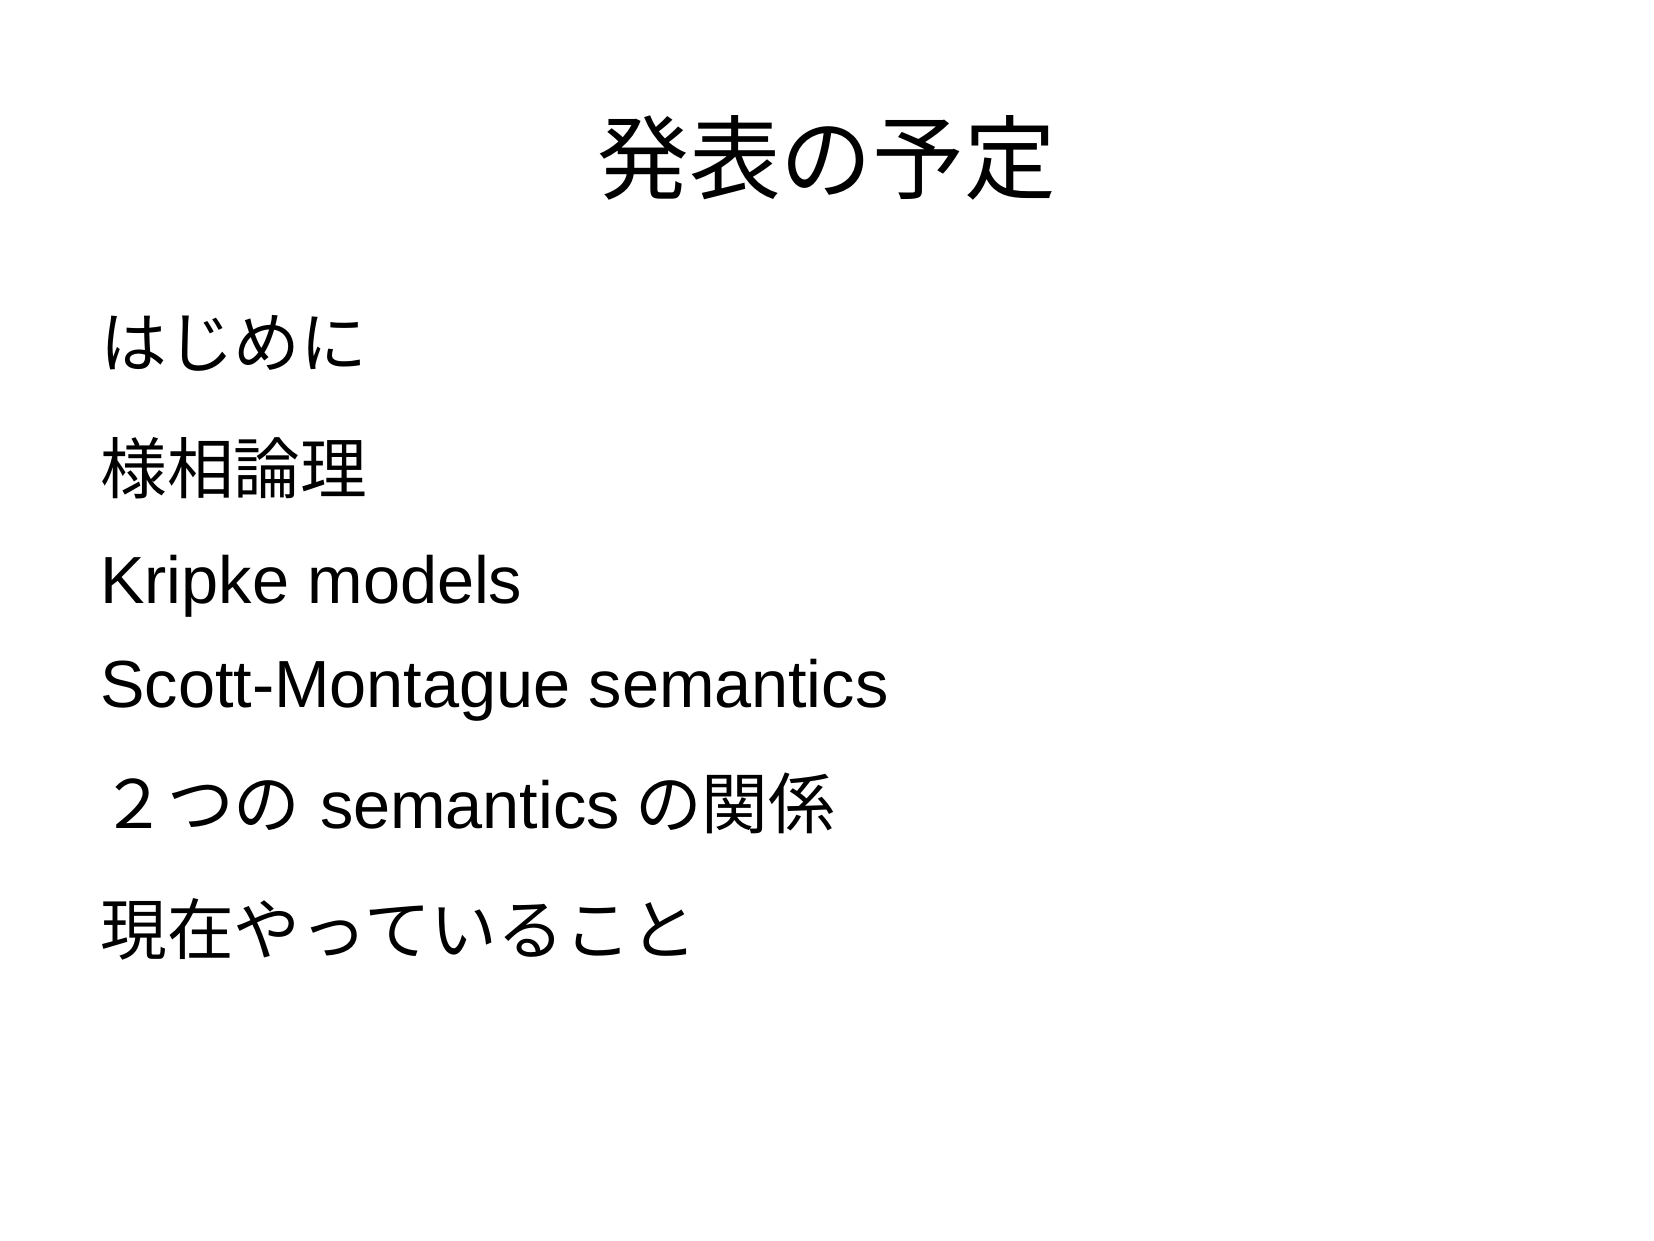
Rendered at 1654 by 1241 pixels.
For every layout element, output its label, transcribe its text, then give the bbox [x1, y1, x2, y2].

title 発表の予定 [82, 49, 1571, 257]
list はじめに 様相論理 Kripke models Scott-Montague semantics ２つのsemanticsの関係 現在やっていること [82, 290, 1571, 1109]
